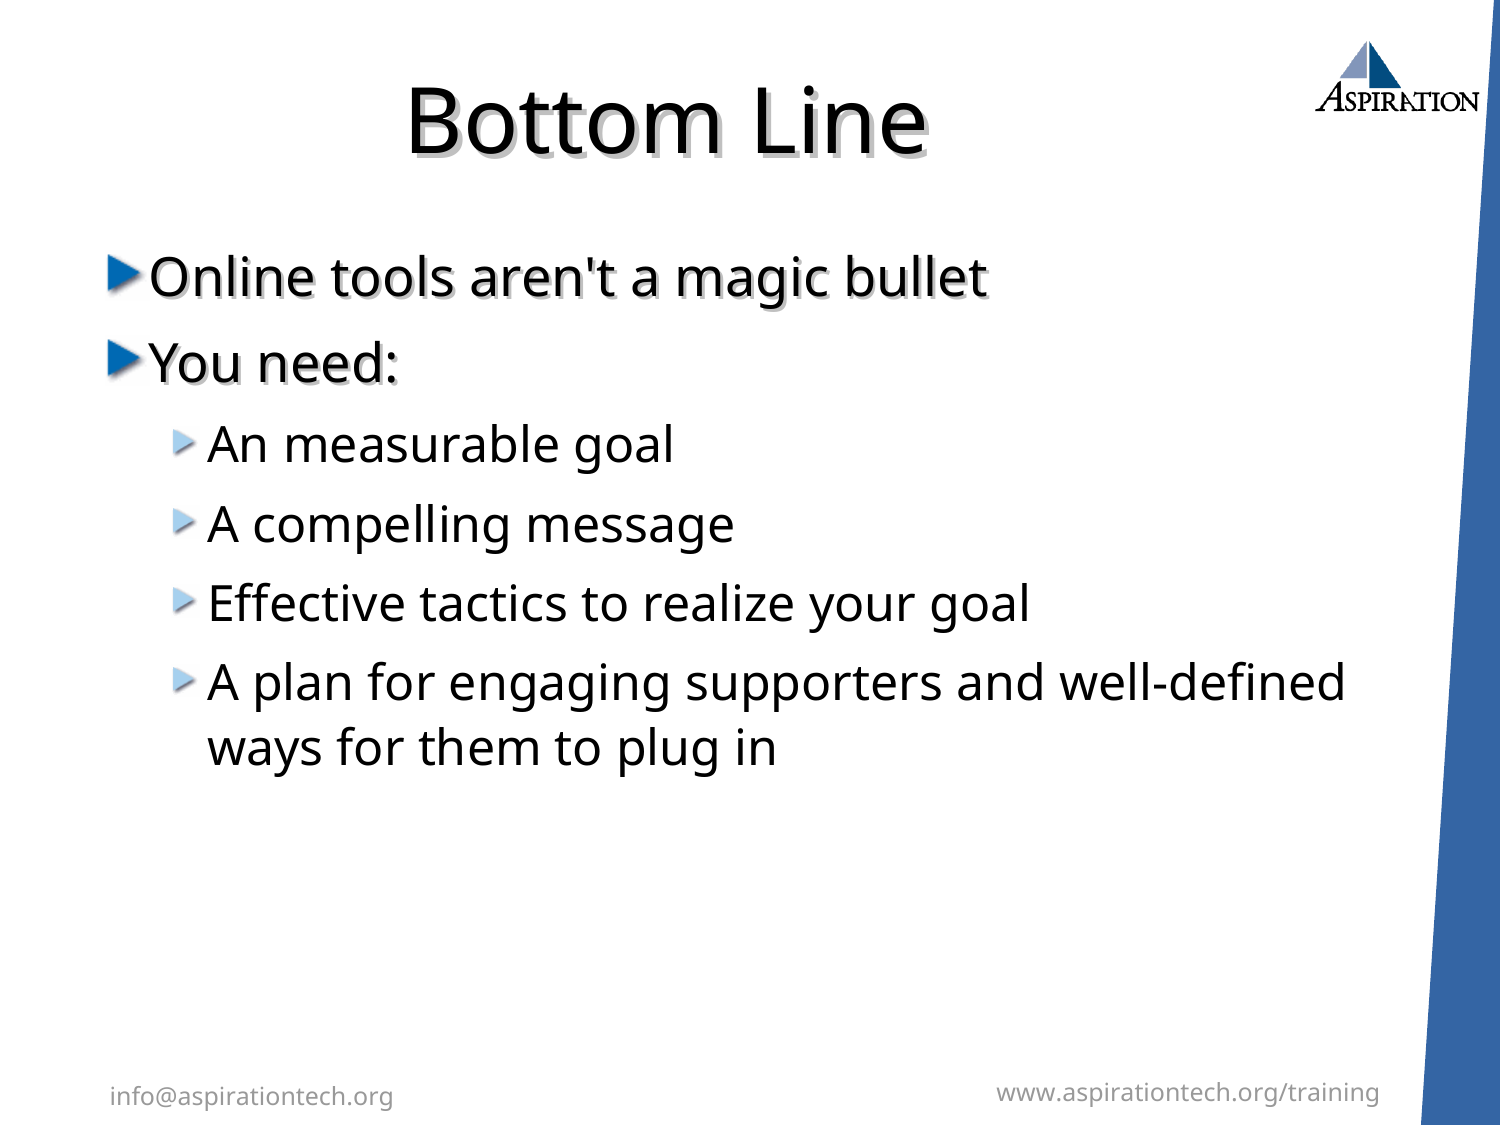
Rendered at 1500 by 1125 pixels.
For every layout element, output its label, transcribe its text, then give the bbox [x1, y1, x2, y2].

list Online tools aren't a magic bullet You need: An measurable goal A compelling message Effective tactics to realize your goal A plan for engaging supporters and well-defined ways for them to plug in [49, 238, 1447, 930]
title Bottom Line [49, 19, 1284, 206]
picture [1315, 41, 1480, 120]
